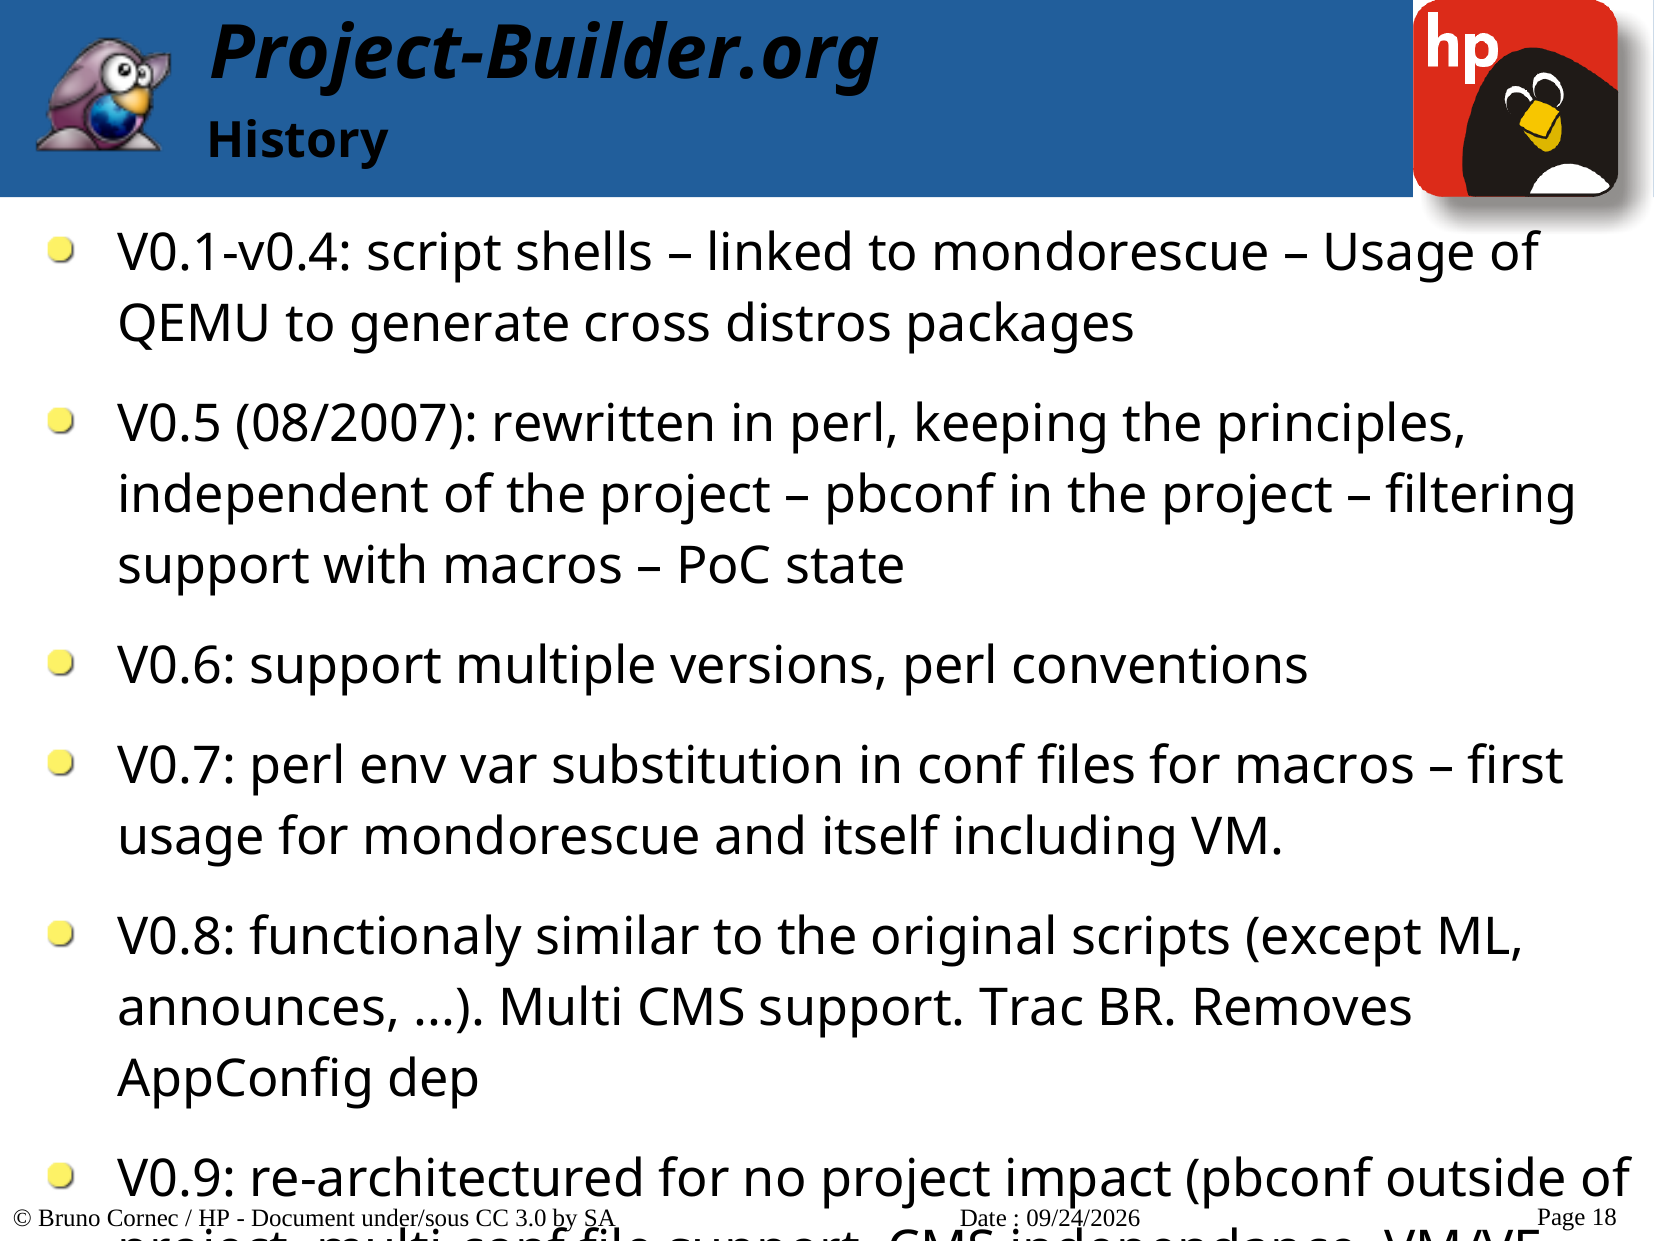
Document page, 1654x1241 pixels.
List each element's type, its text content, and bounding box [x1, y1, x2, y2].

title History [206, 59, 1121, 221]
picture [0, 0, 211, 199]
list V0.1-v0.4: script shells – linked to mondorescue – Usage of QEMU to generate cross distros packages V0.5 (08/2007): rewritten in perl, keeping the principles, independent of the project – pbconf in the project – filtering support with macros – PoC state V0.6: support multiple versions, perl conventions V0.7: perl env var substitution in conf files for macros – first usage for mondorescue and itself including VM. V0.8: functionaly similar to the original scripts (except ML, announces, ...). Multi CMS support. Trac BR. Removes AppConfig dep V0.9: re-architectured for no project impact (pbconf outside of project, multi-conf file support, CMS independance, VM/VE, separate tar files for build info...) [34, 215, 1642, 1210]
picture [1413, 0, 1654, 235]
